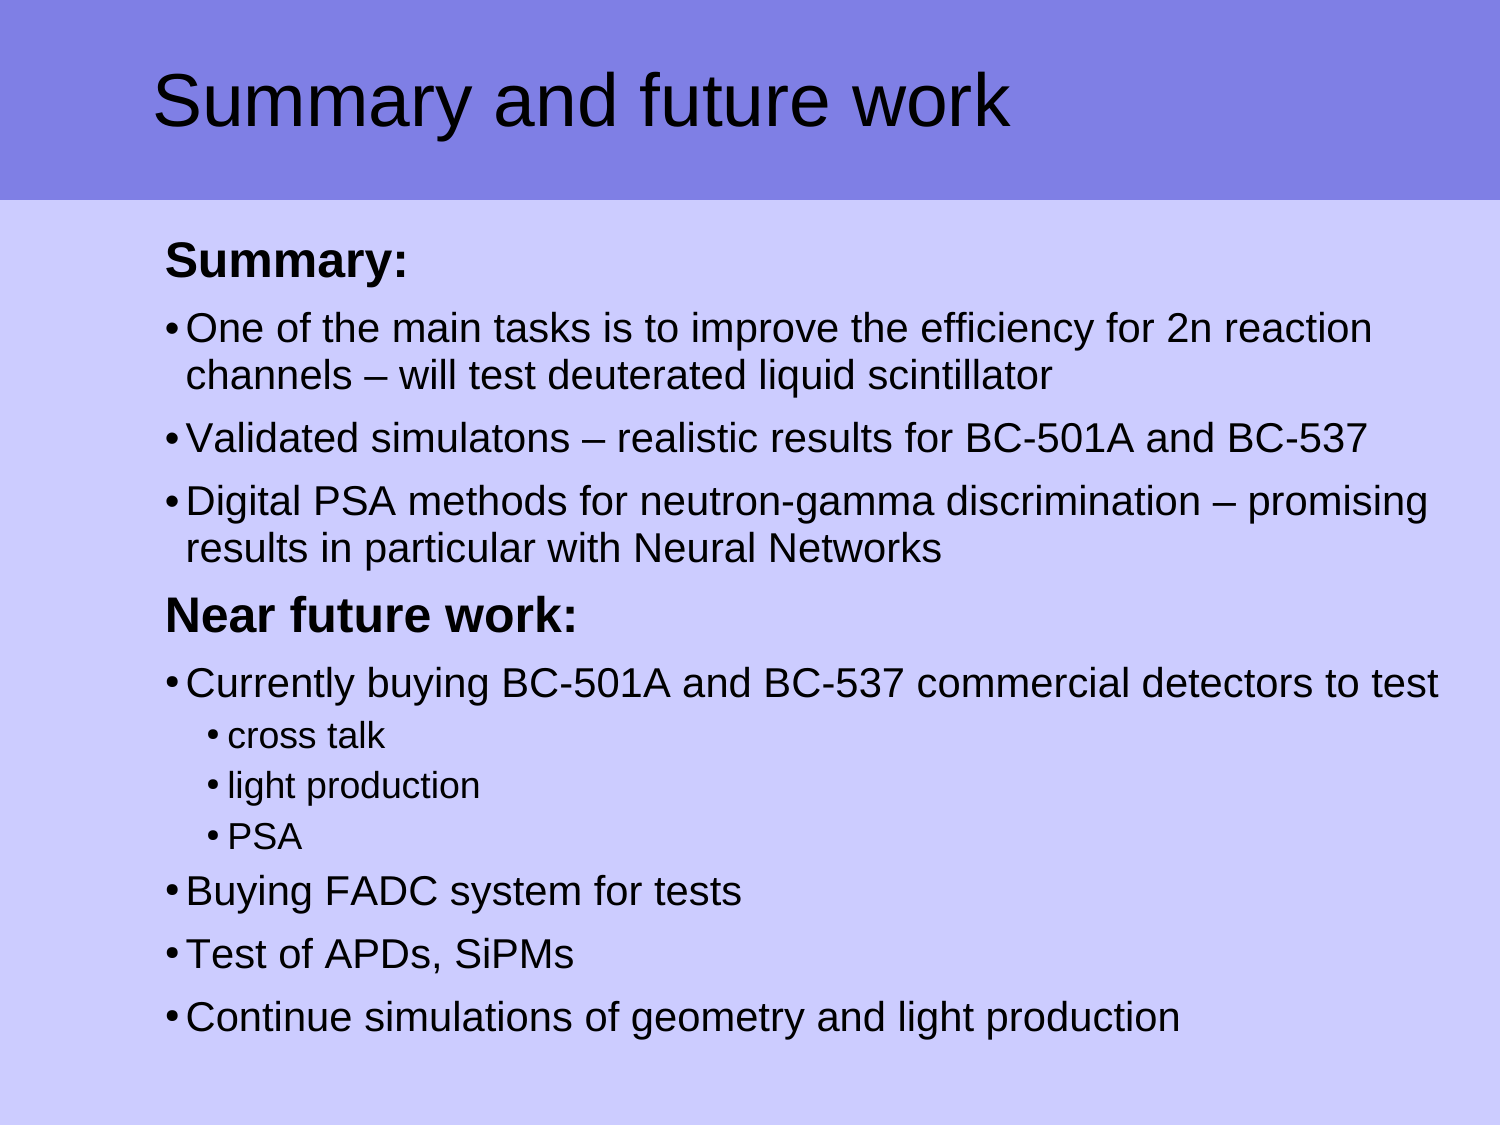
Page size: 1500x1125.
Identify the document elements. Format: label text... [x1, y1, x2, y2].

title Summary and future work [137, 24, 1426, 176]
list Summary: One of the main tasks is to improve the efficiency for 2n reaction channels – will test deuterated liquid scintillator Validated simulatons – realistic results for BC-501A and BC-537 Digital PSA methods for neutron-gamma discrimination – promising results in particular with Neural Networks Near future work: Currently buying BC-501A and BC-537 commercial detectors to test cross talk light production PSA Buying FADC system for tests Test of APDs, SiPMs Continue simulations of geometry and light production [150, 224, 1463, 1088]
